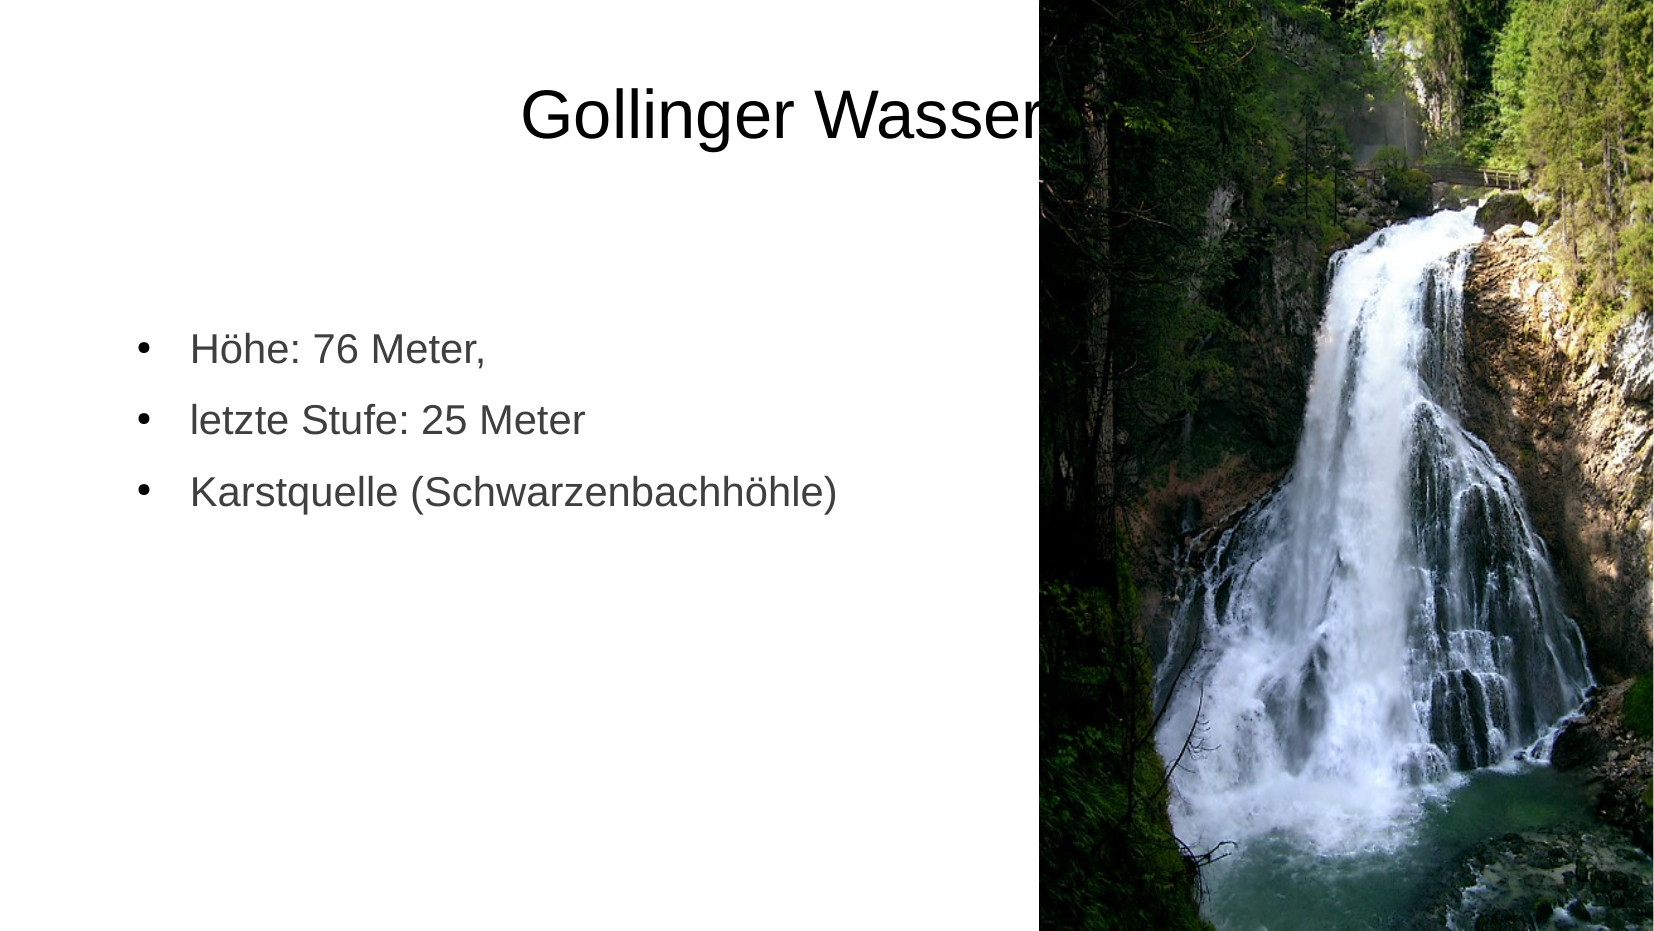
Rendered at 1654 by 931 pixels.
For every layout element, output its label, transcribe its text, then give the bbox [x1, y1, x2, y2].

title Gollinger Wasserfall [82, 37, 1039, 193]
picture [1039, 0, 1654, 931]
list Höhe: 76 Meter, letzte Stufe: 25 Meter Karstquelle (Schwarzenbachhöhle) [104, 322, 934, 552]
